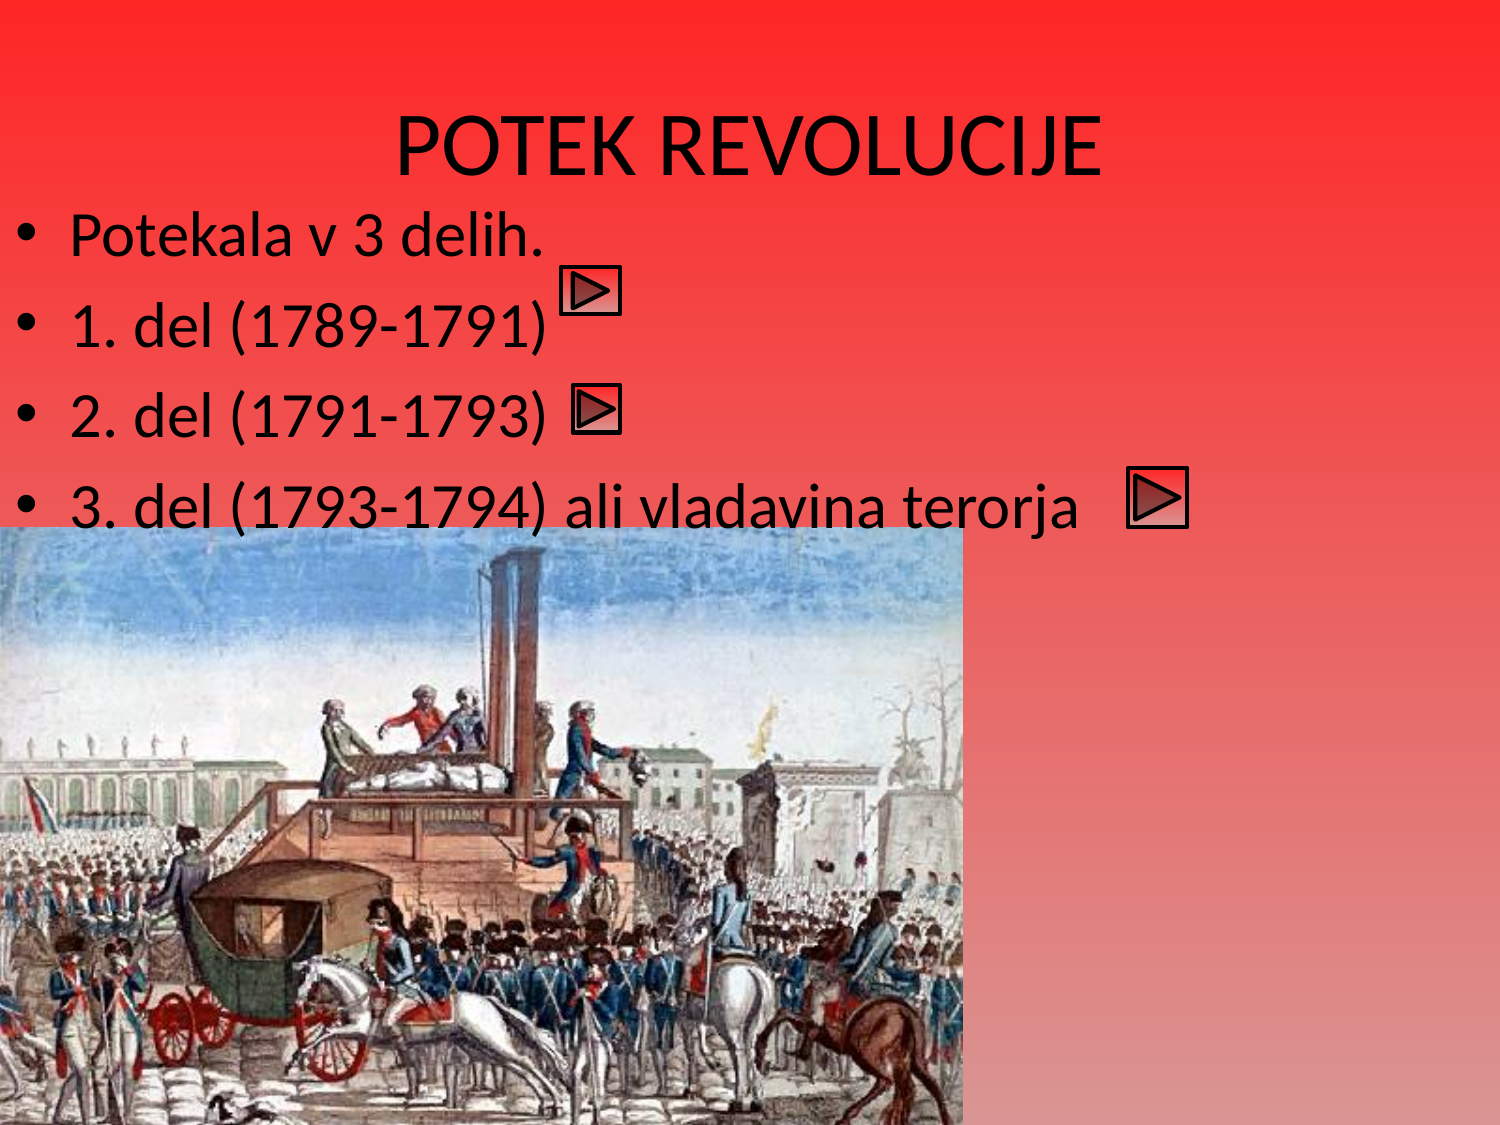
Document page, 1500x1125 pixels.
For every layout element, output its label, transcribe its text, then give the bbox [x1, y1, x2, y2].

title POTEK REVOLUCIJE [75, 45, 1425, 233]
text_box [560, 267, 621, 315]
text_box [572, 385, 620, 433]
list Potekala v 3 delih. 1. del (1789-1791) 2. del (1791-1793) 3. del (1793-1794) ali vladavina terorja [0, 184, 1223, 551]
picture [0, 551, 963, 1125]
text_box [1127, 467, 1188, 528]
